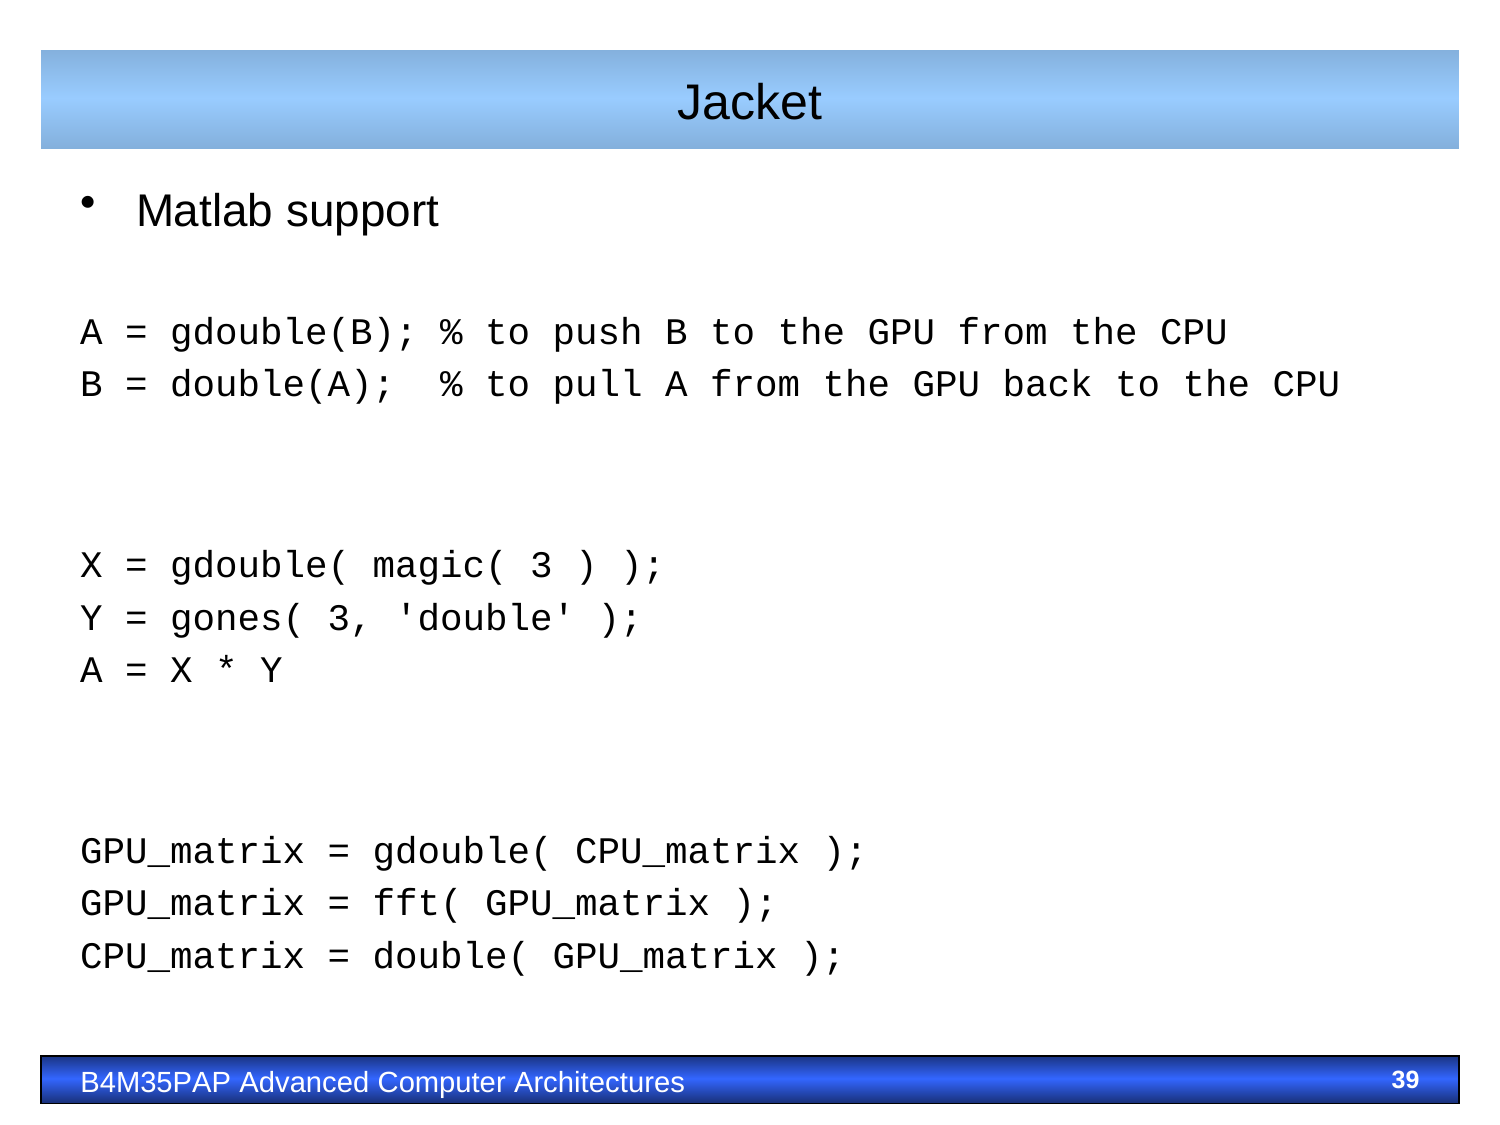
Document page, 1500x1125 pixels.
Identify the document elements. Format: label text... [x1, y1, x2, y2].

title Jacket [41, 50, 1459, 149]
list Matlab support A = gdouble(B); % to push B to the GPU from the CPU B = double(A); % to pull A from the GPU back to the CPU X = gdouble( magic( 3 ) ); Y = gones( 3, 'double' ); A = X * Y GPU_matrix = gdouble( CPU_matrix ); GPU_matrix = fft( GPU_matrix ); CPU_matrix = double( GPU_matrix ); [64, 172, 1436, 1000]
